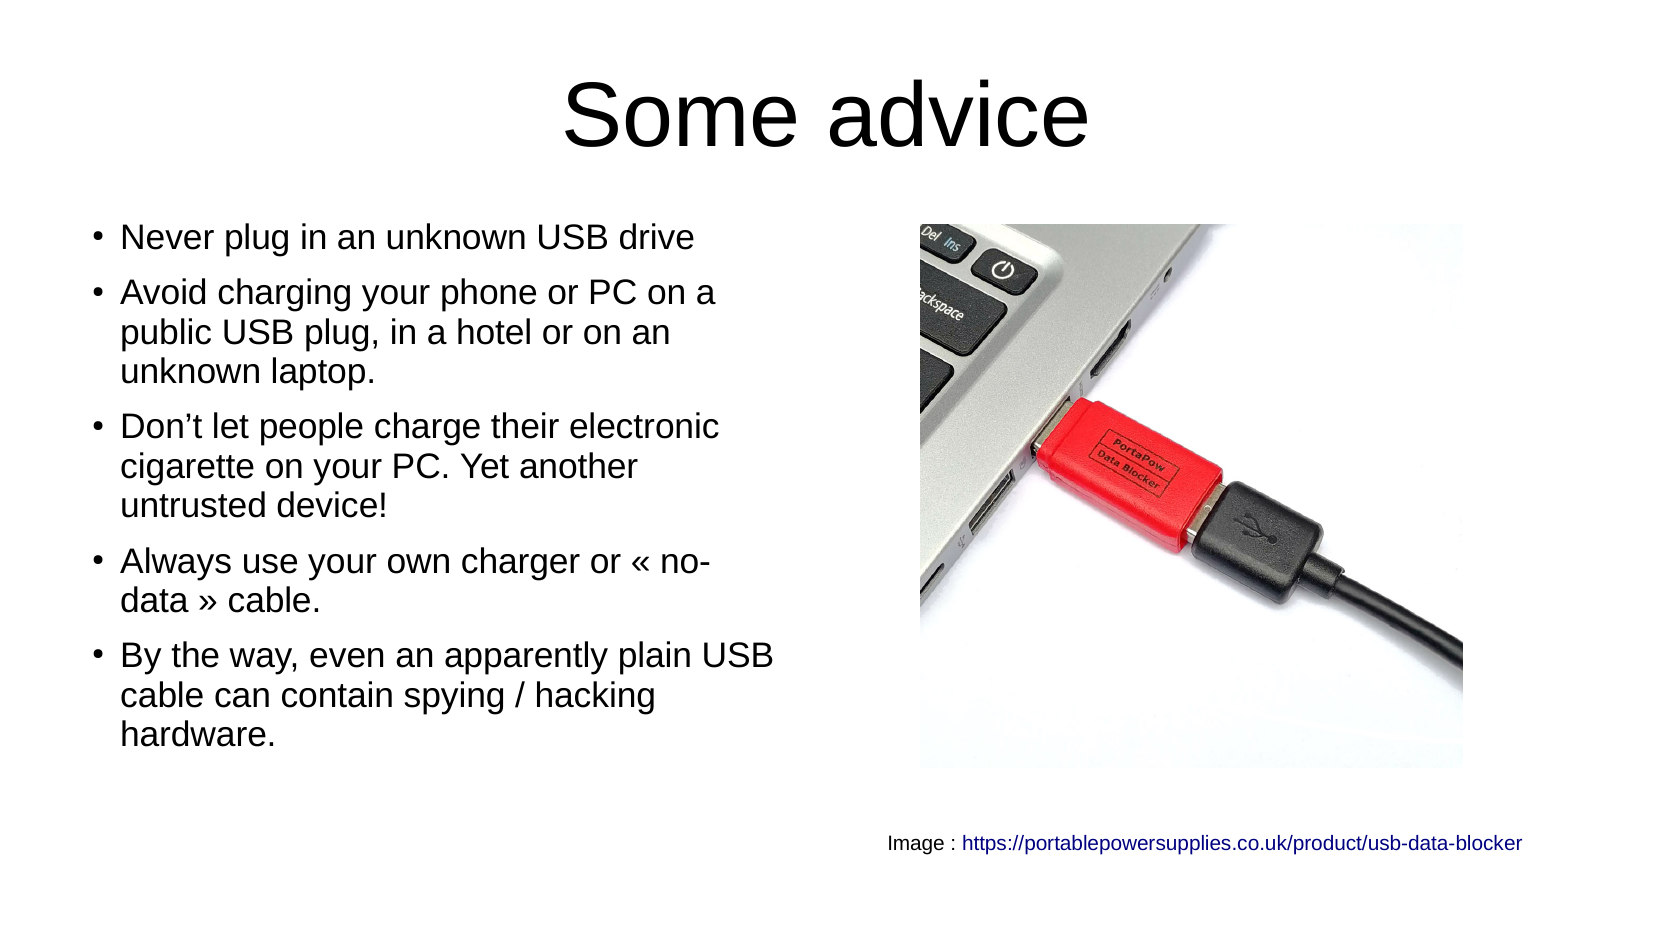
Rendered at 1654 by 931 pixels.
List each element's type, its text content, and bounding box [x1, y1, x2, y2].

text_box Image : https://portablepowersupplies.co.uk/product/usb-data-blocker [872, 824, 1538, 863]
title Some advice [82, 37, 1571, 193]
picture [920, 224, 1463, 768]
list Never plug in an unknown USB drive Avoid charging your phone or PC on a public USB plug, in a hotel or on an unknown laptop. Don’t let people charge their electronic cigarette on your PC. Yet another untrusted device! Always use your own charger or « no-data » cable. By the way, even an apparently plain USB cable can contain spying / hacking hardware. [82, 217, 788, 758]
